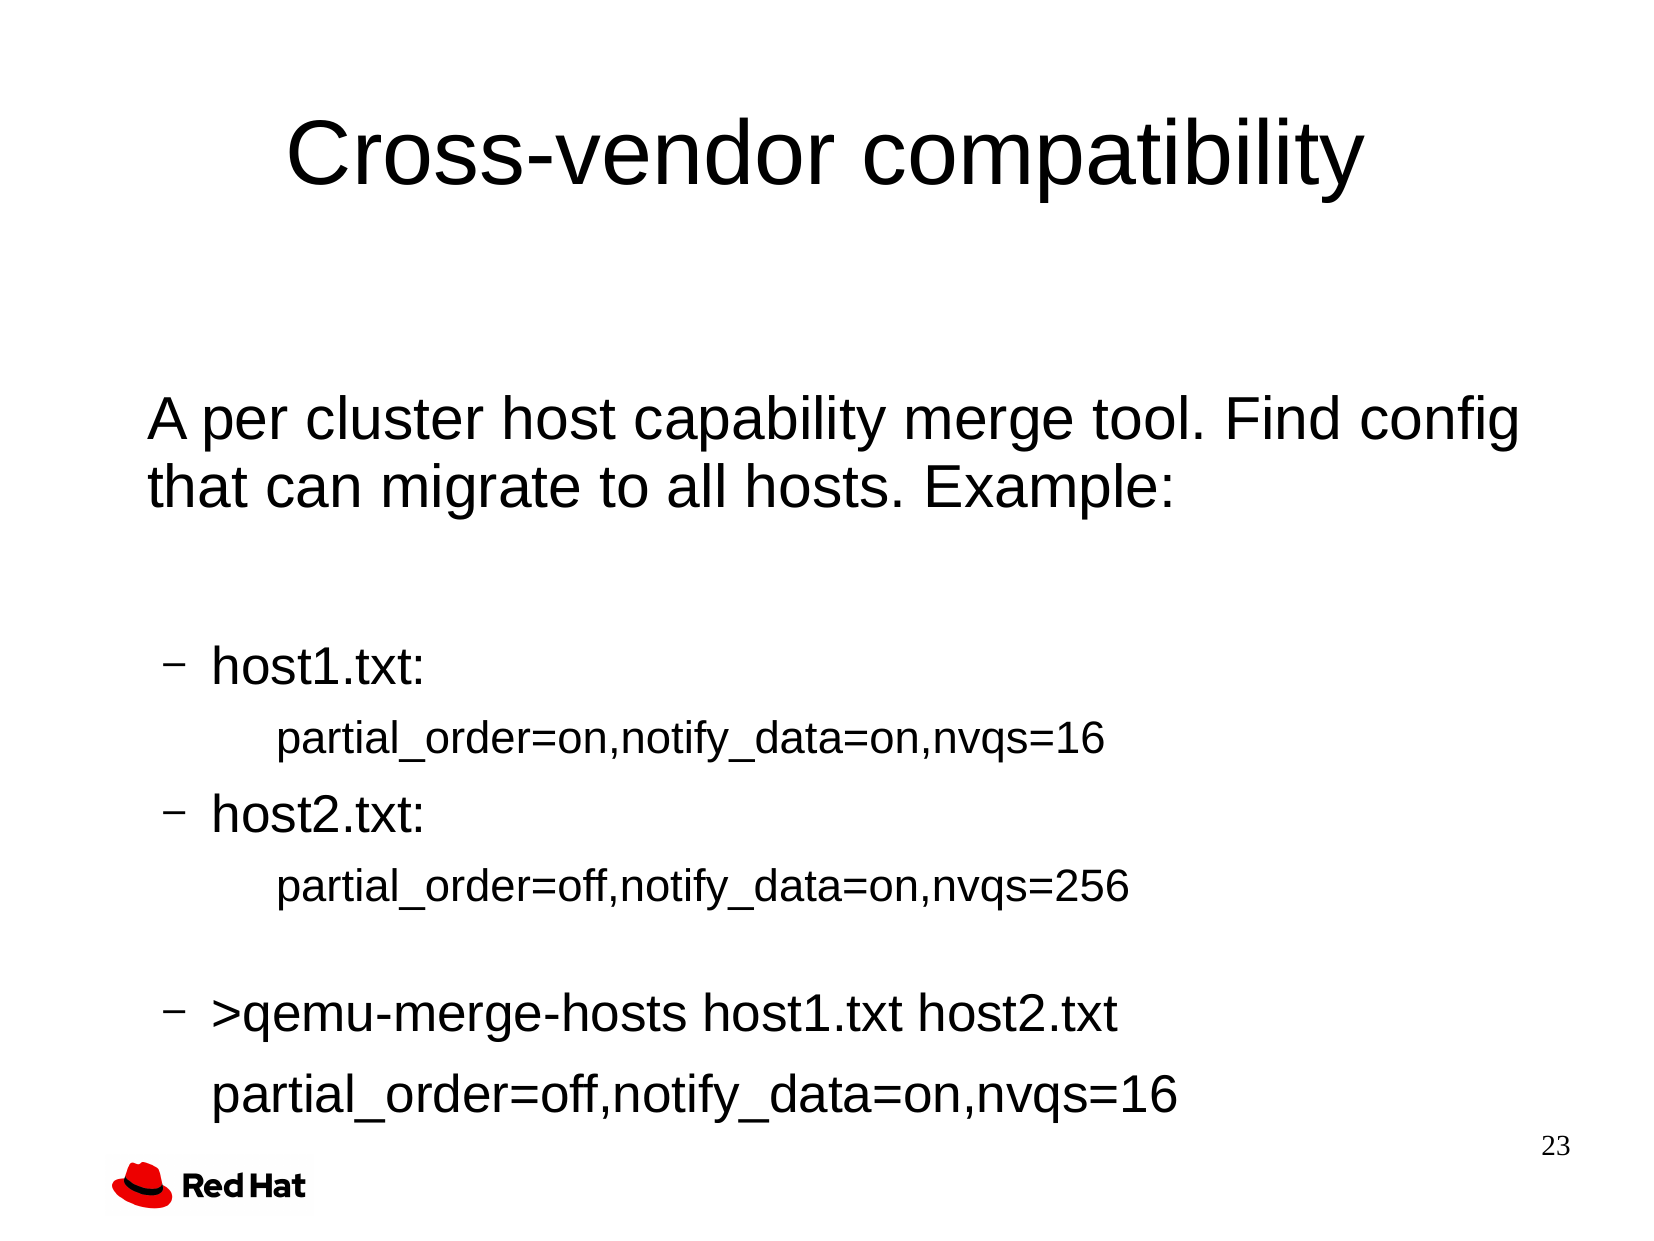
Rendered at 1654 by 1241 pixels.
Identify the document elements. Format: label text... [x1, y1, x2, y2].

picture [105, 1154, 314, 1216]
list A per cluster host capability merge tool. Find config that can migrate to all hosts. Example: host1.txt: partial_order=on,notify_data=on,nvqs=16 host2.txt: partial_order=off,notify_data=on,nvqs=256 >qemu-merge-hosts host1.txt host2.txt partial_order=off,notify_data=on,nvqs=16 [82, 290, 1571, 1126]
title Cross-vendor compatibility [82, 49, 1571, 257]
